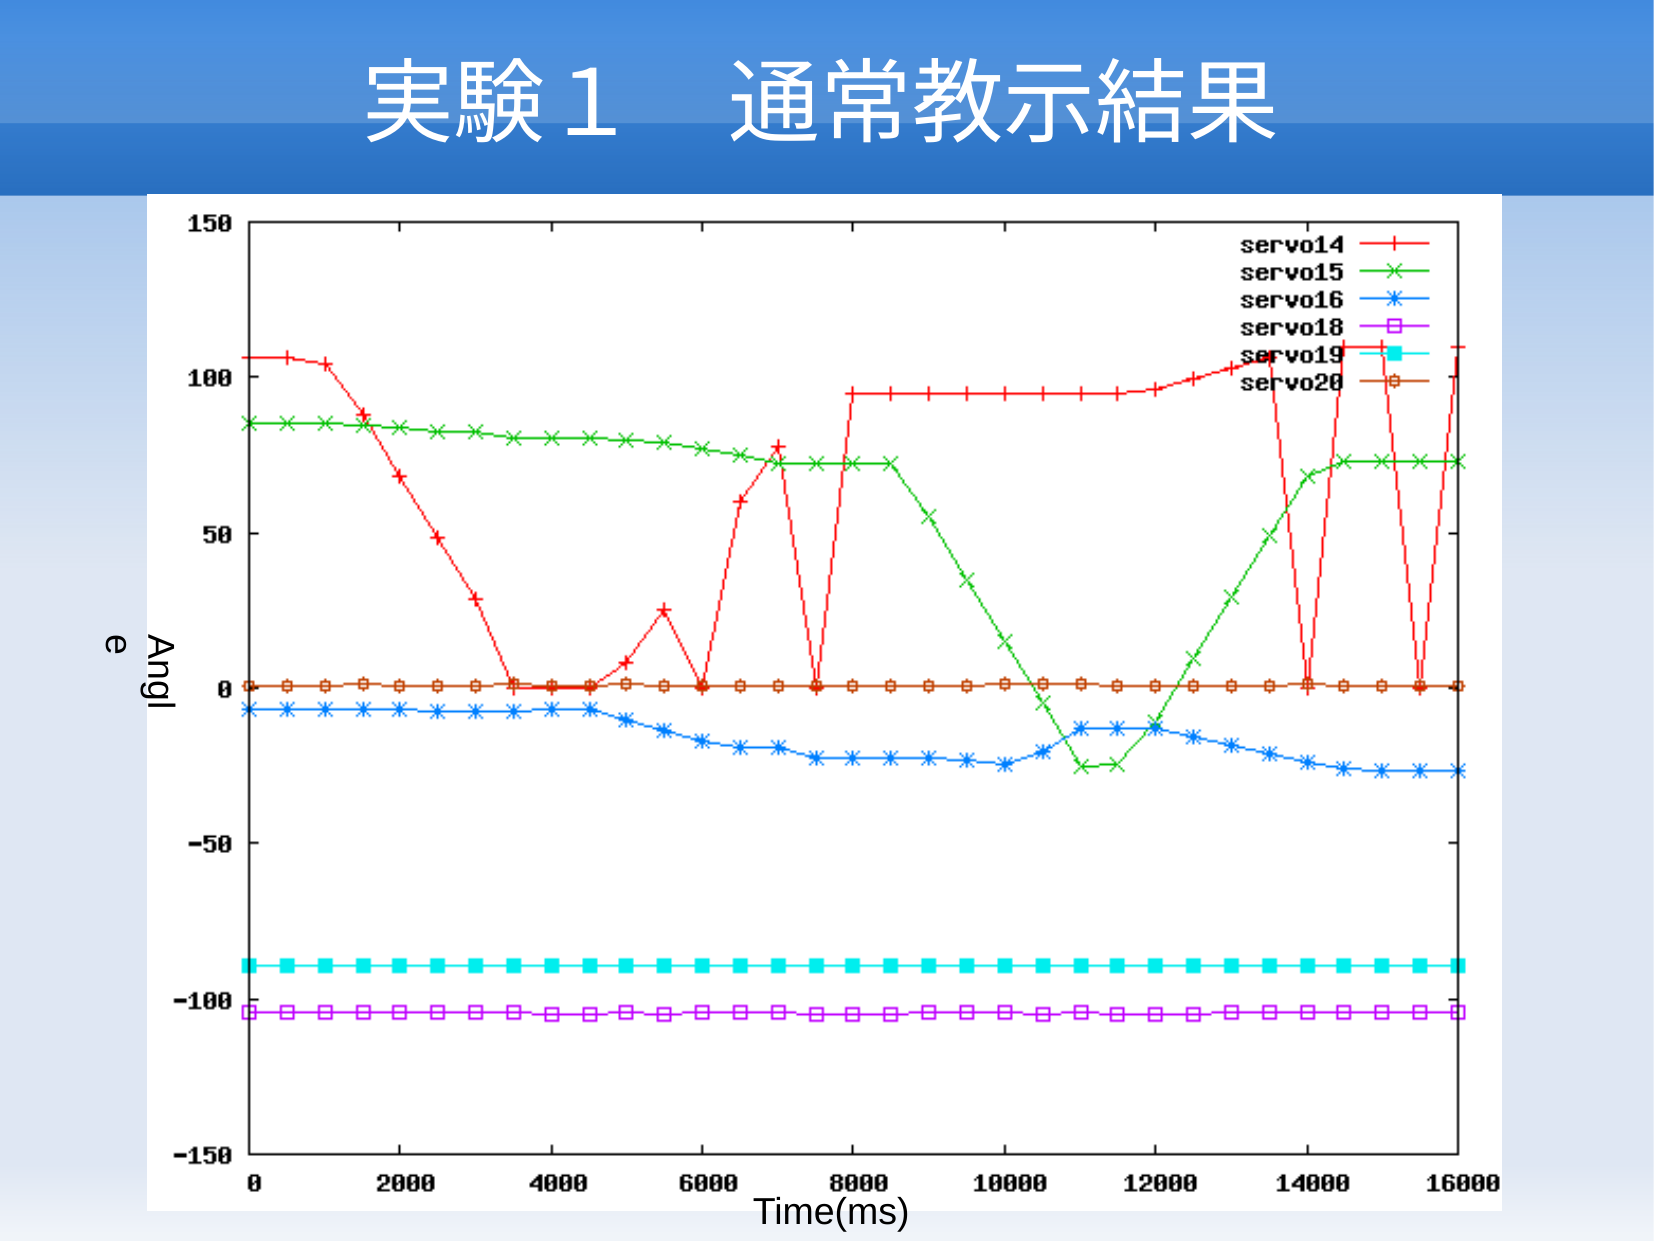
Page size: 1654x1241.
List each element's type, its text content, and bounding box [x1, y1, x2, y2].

text_box Angle [116, 620, 190, 731]
title 実験１ 通常教示結果 [76, 0, 1565, 208]
picture [0, 0, 1654, 1241]
text_box Time(ms) [738, 1183, 925, 1241]
